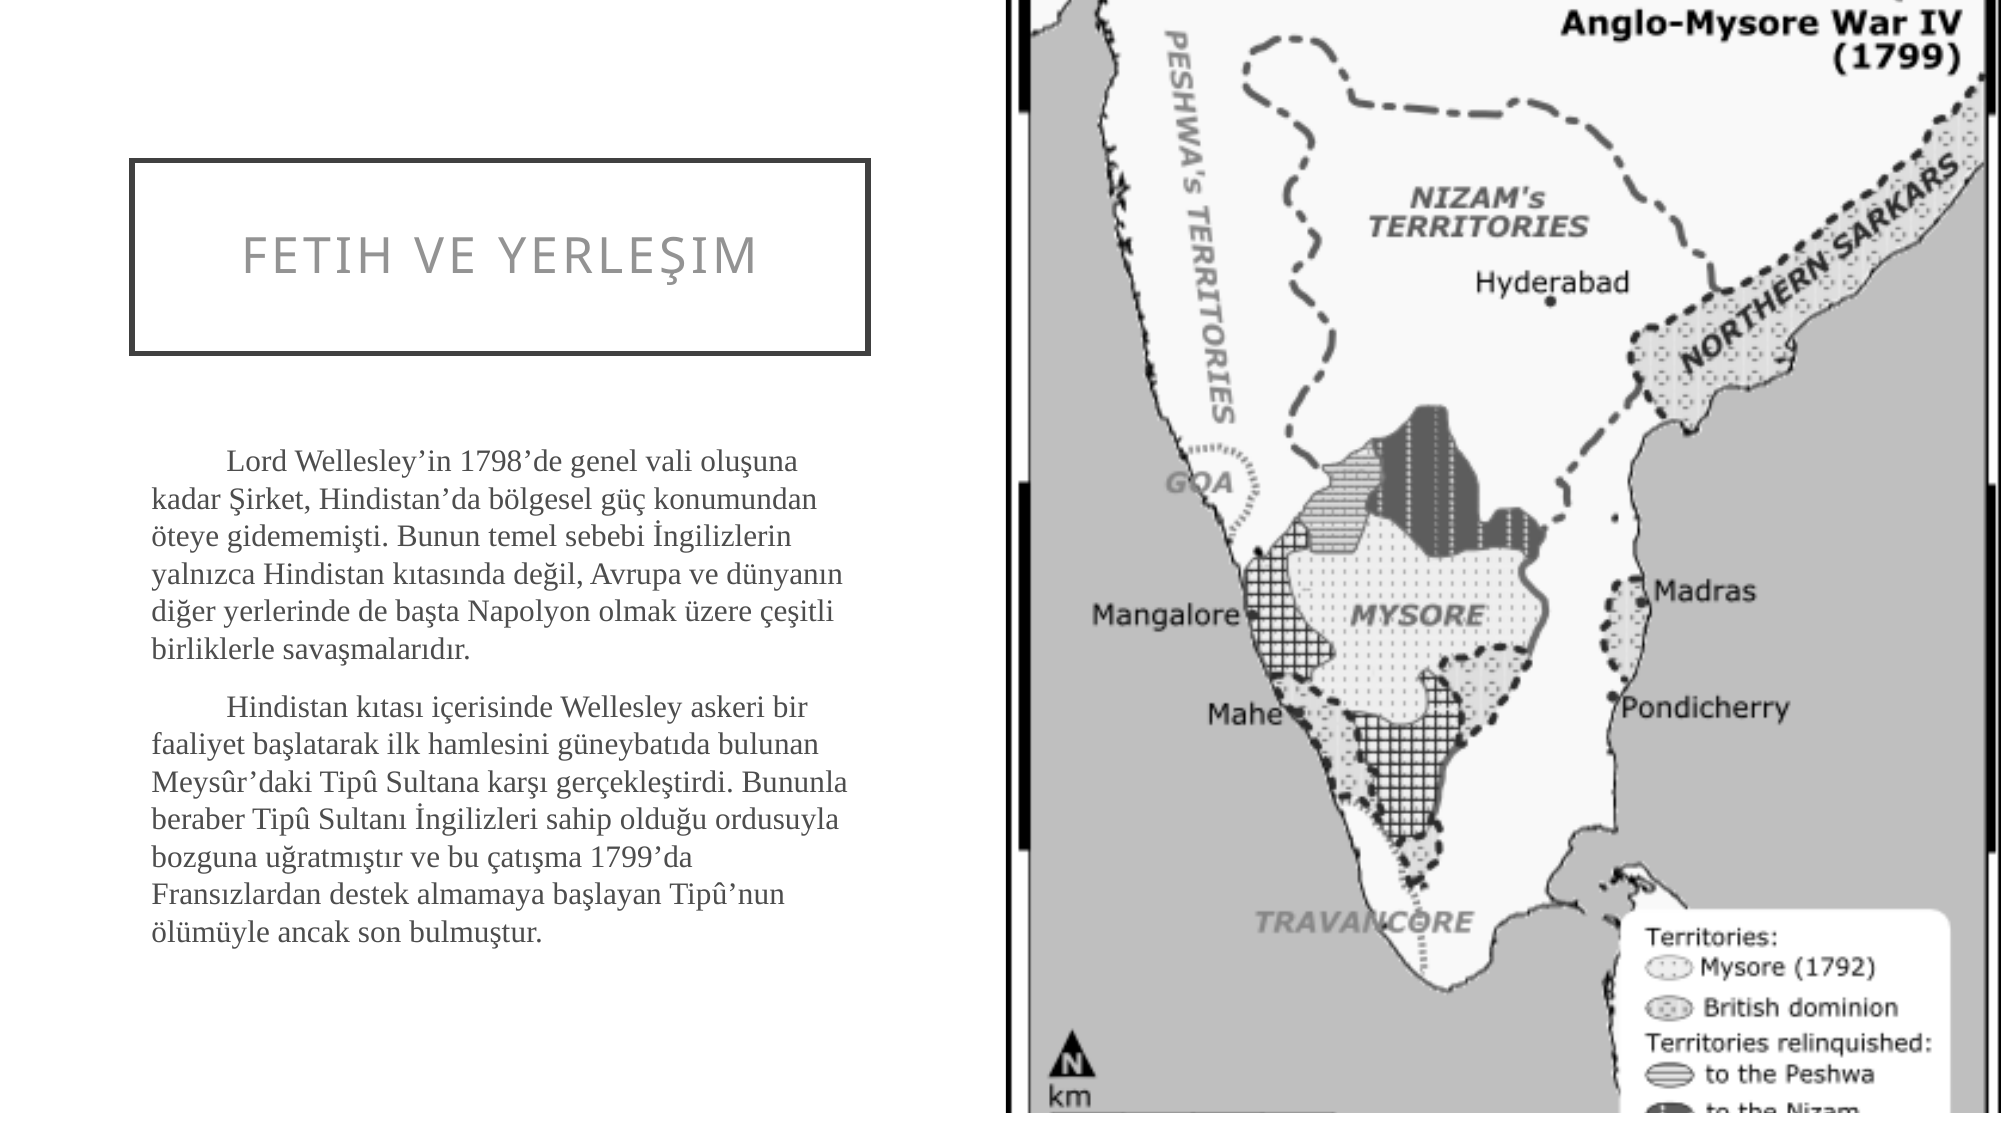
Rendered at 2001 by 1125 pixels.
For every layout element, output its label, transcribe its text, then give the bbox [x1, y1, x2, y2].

list Lord Wellesley’in 1798’de genel vali oluşuna kadar Şirket, Hindistan’da bölgesel güç konumundan öteye gidememişti. Bunun temel sebebi İngilizlerin yalnızca Hindistan kıtasında değil, Avrupa ve dünyanın diğer yerlerinde de başta Napolyon olmak üzere çeşitli birliklerle savaşmalarıdır. Hindistan kıtası içerisinde Wellesley askeri bir faaliyet başlatarak ilk hamlesini güneybatıda bulunan Meysûr’daki Tipû Sultana karşı gerçekleştirdi. Bununla beraber Tipû Sultanı İngilizleri sahip olduğu ordusuyla bozguna uğratmıştır ve bu çatışma 1799’da Fransızlardan destek almamaya başlayan Tipû’nun ölümüyle ancak son bulmuştur. [131, 433, 868, 968]
picture [1005, 0, 2000, 1113]
title Fetih ve yerleşim [131, 160, 868, 354]
